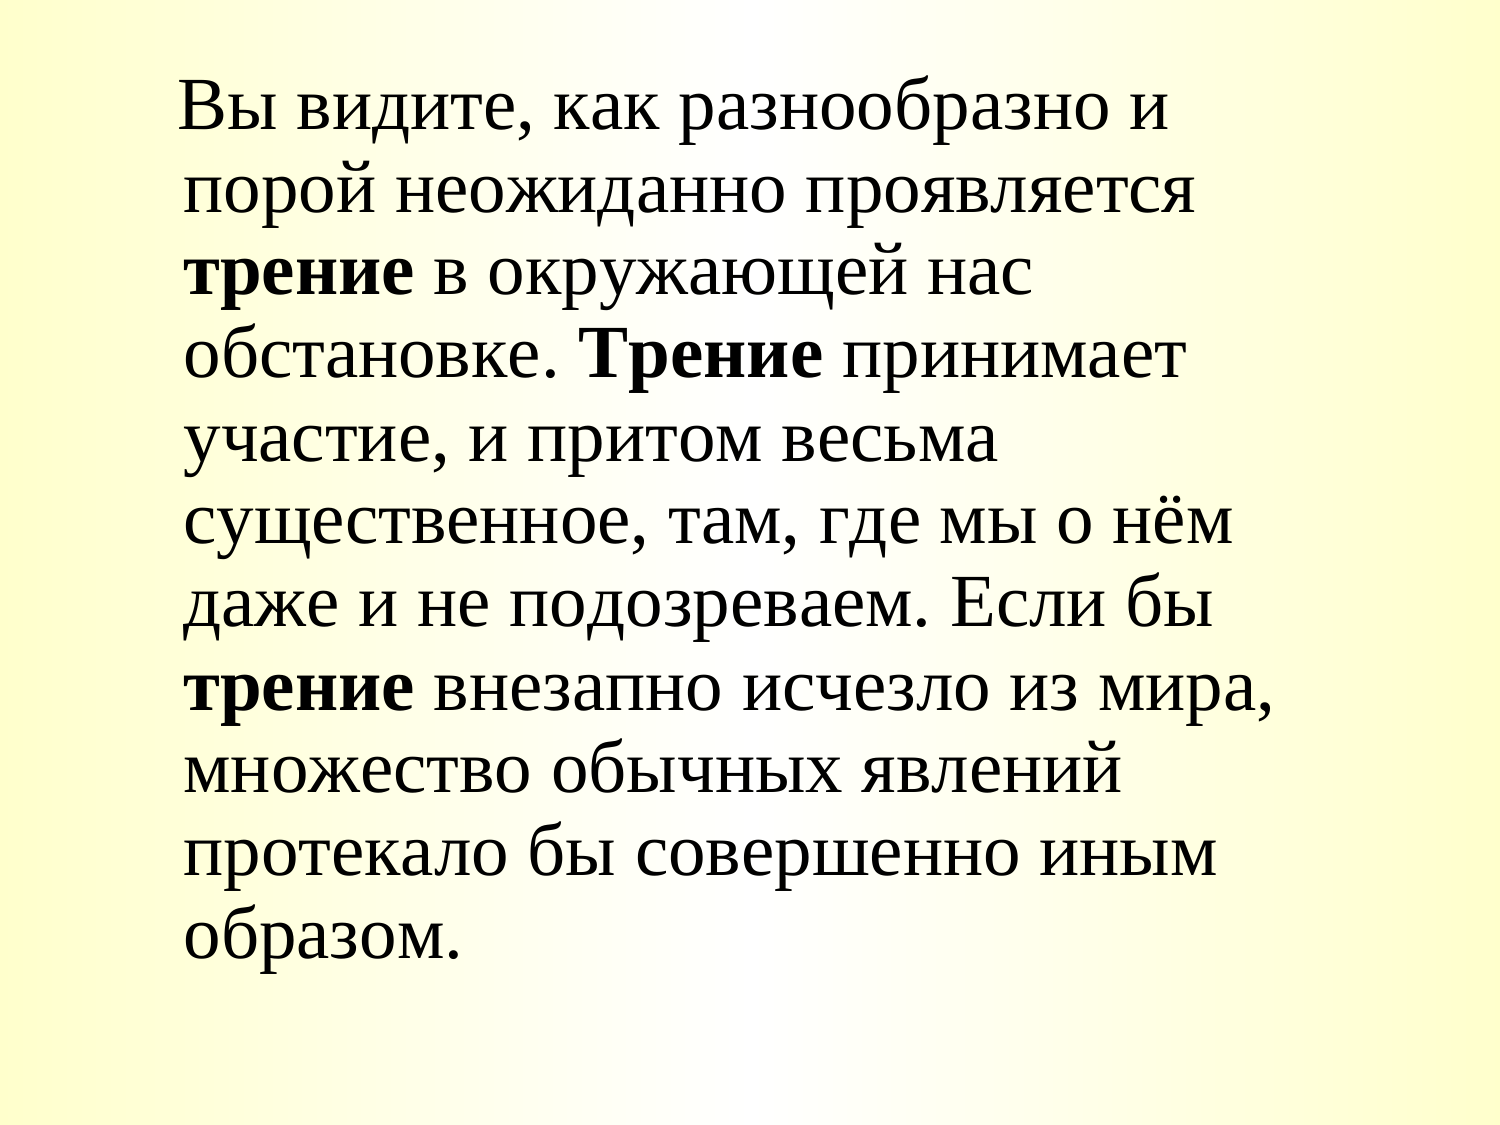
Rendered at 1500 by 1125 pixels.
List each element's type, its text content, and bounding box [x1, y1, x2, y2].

list Вы видите, как разнообразно и порой неожиданно проявляется трение в окружающей нас обстановке. Трение принимает участие, и притом весьма существенное, там, где мы о нём даже и не подозреваем. Если бы трение внезапно исчезло из мира, множество обычных явлений протекало бы совершенно иным образом. [112, 54, 1388, 1125]
